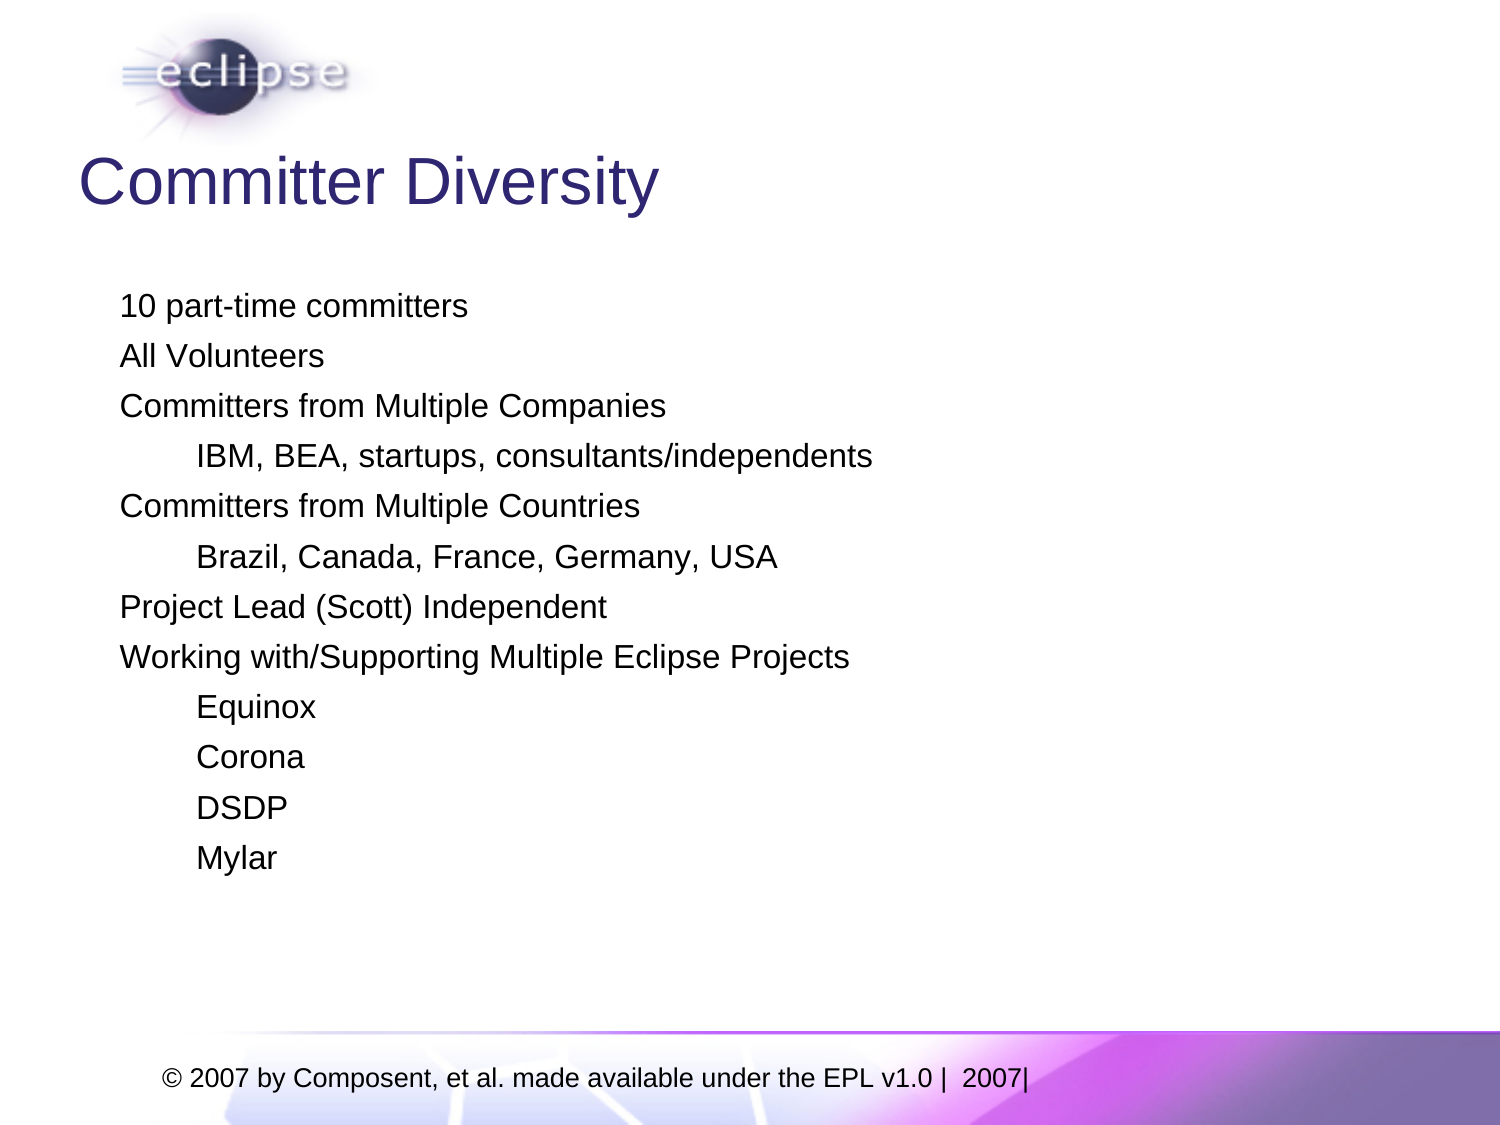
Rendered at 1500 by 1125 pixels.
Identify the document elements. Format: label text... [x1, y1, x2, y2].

list 10 part-time committers All Volunteers Committers from Multiple Companies IBM, BEA, startups, consultants/independents Committers from Multiple Countries Brazil, Canada, France, Germany, USA Project Lead (Scott) Independent Working with/Supporting Multiple Eclipse Projects Equinox Corona DSDP Mylar [119, 291, 1378, 1026]
picture [92, 1031, 1500, 1125]
picture [87, 12, 389, 147]
title Committer Diversity [78, 148, 1432, 224]
